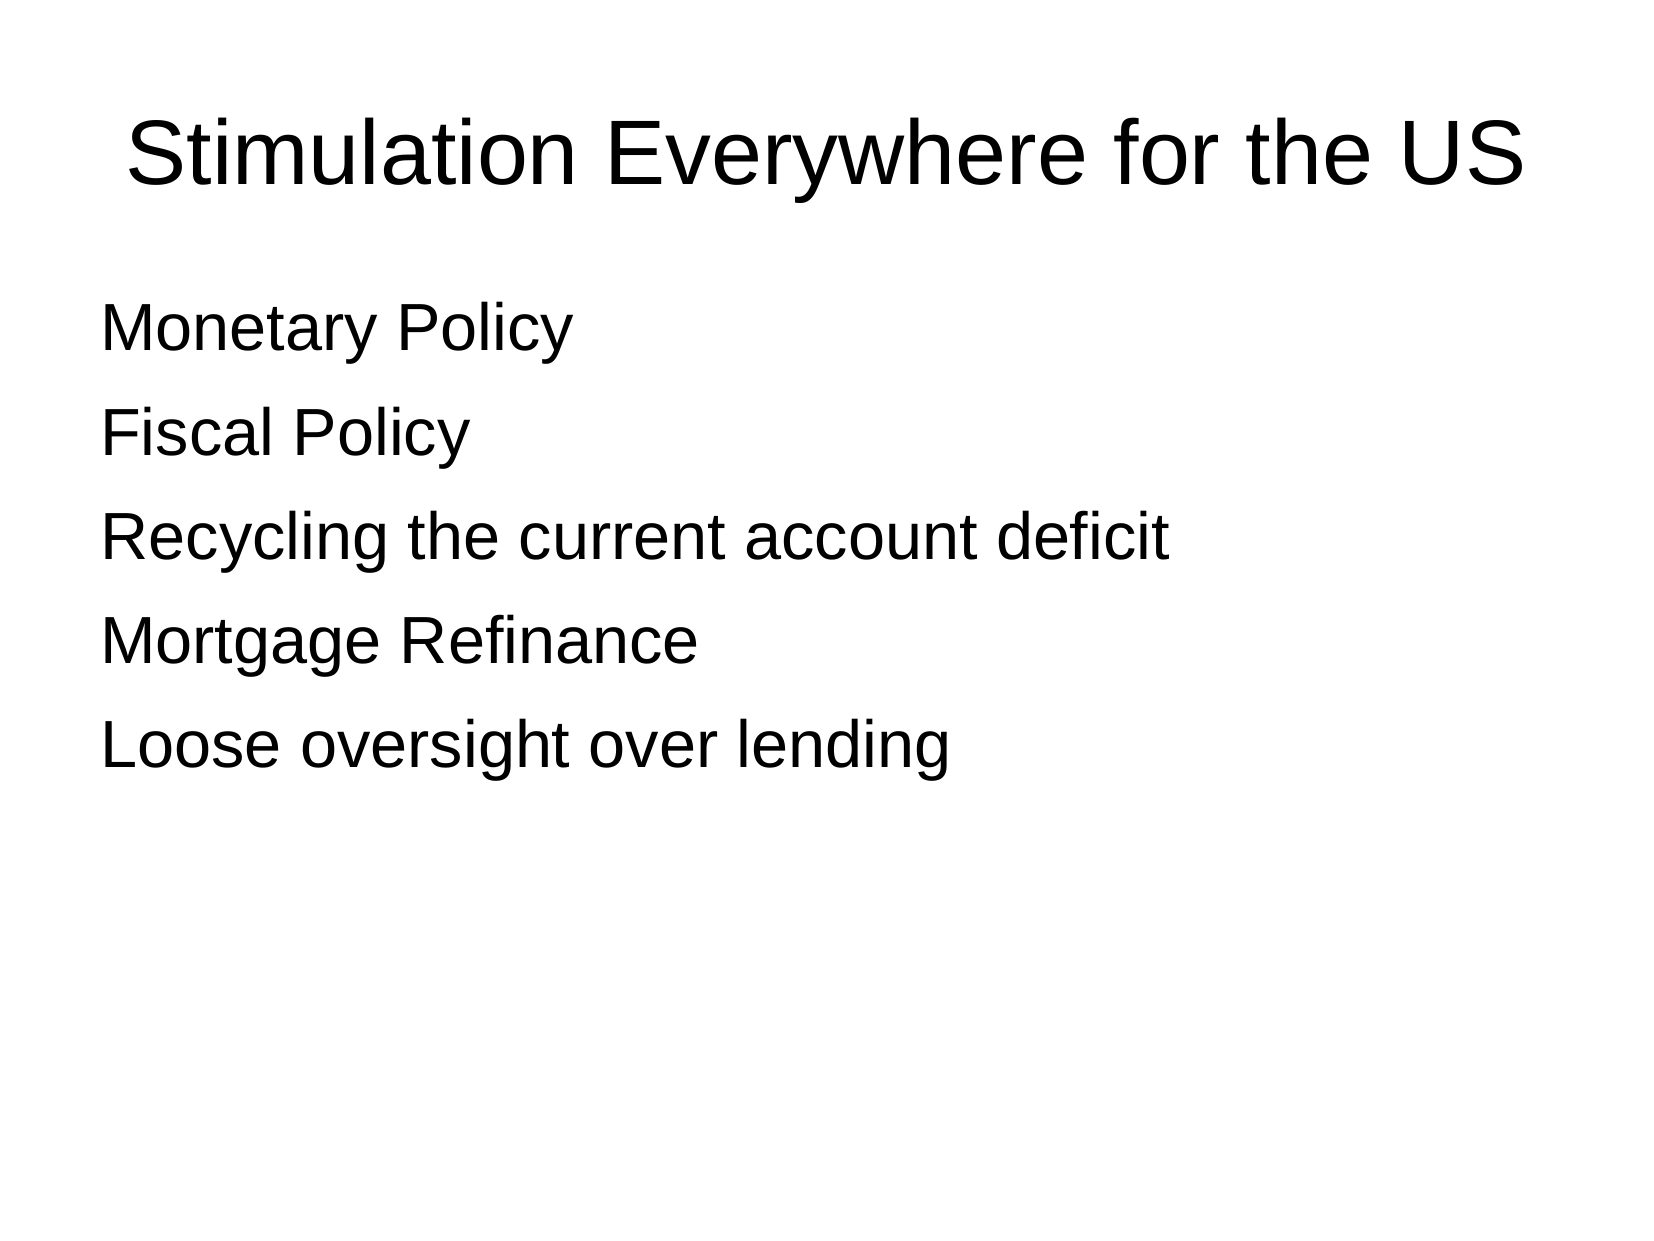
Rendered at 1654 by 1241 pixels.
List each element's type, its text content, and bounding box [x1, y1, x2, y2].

title Stimulation Everywhere for the US [82, 49, 1571, 257]
list Monetary Policy Fiscal Policy Recycling the current account deficit Mortgage Refinance Loose oversight over lending [82, 290, 1571, 1109]
